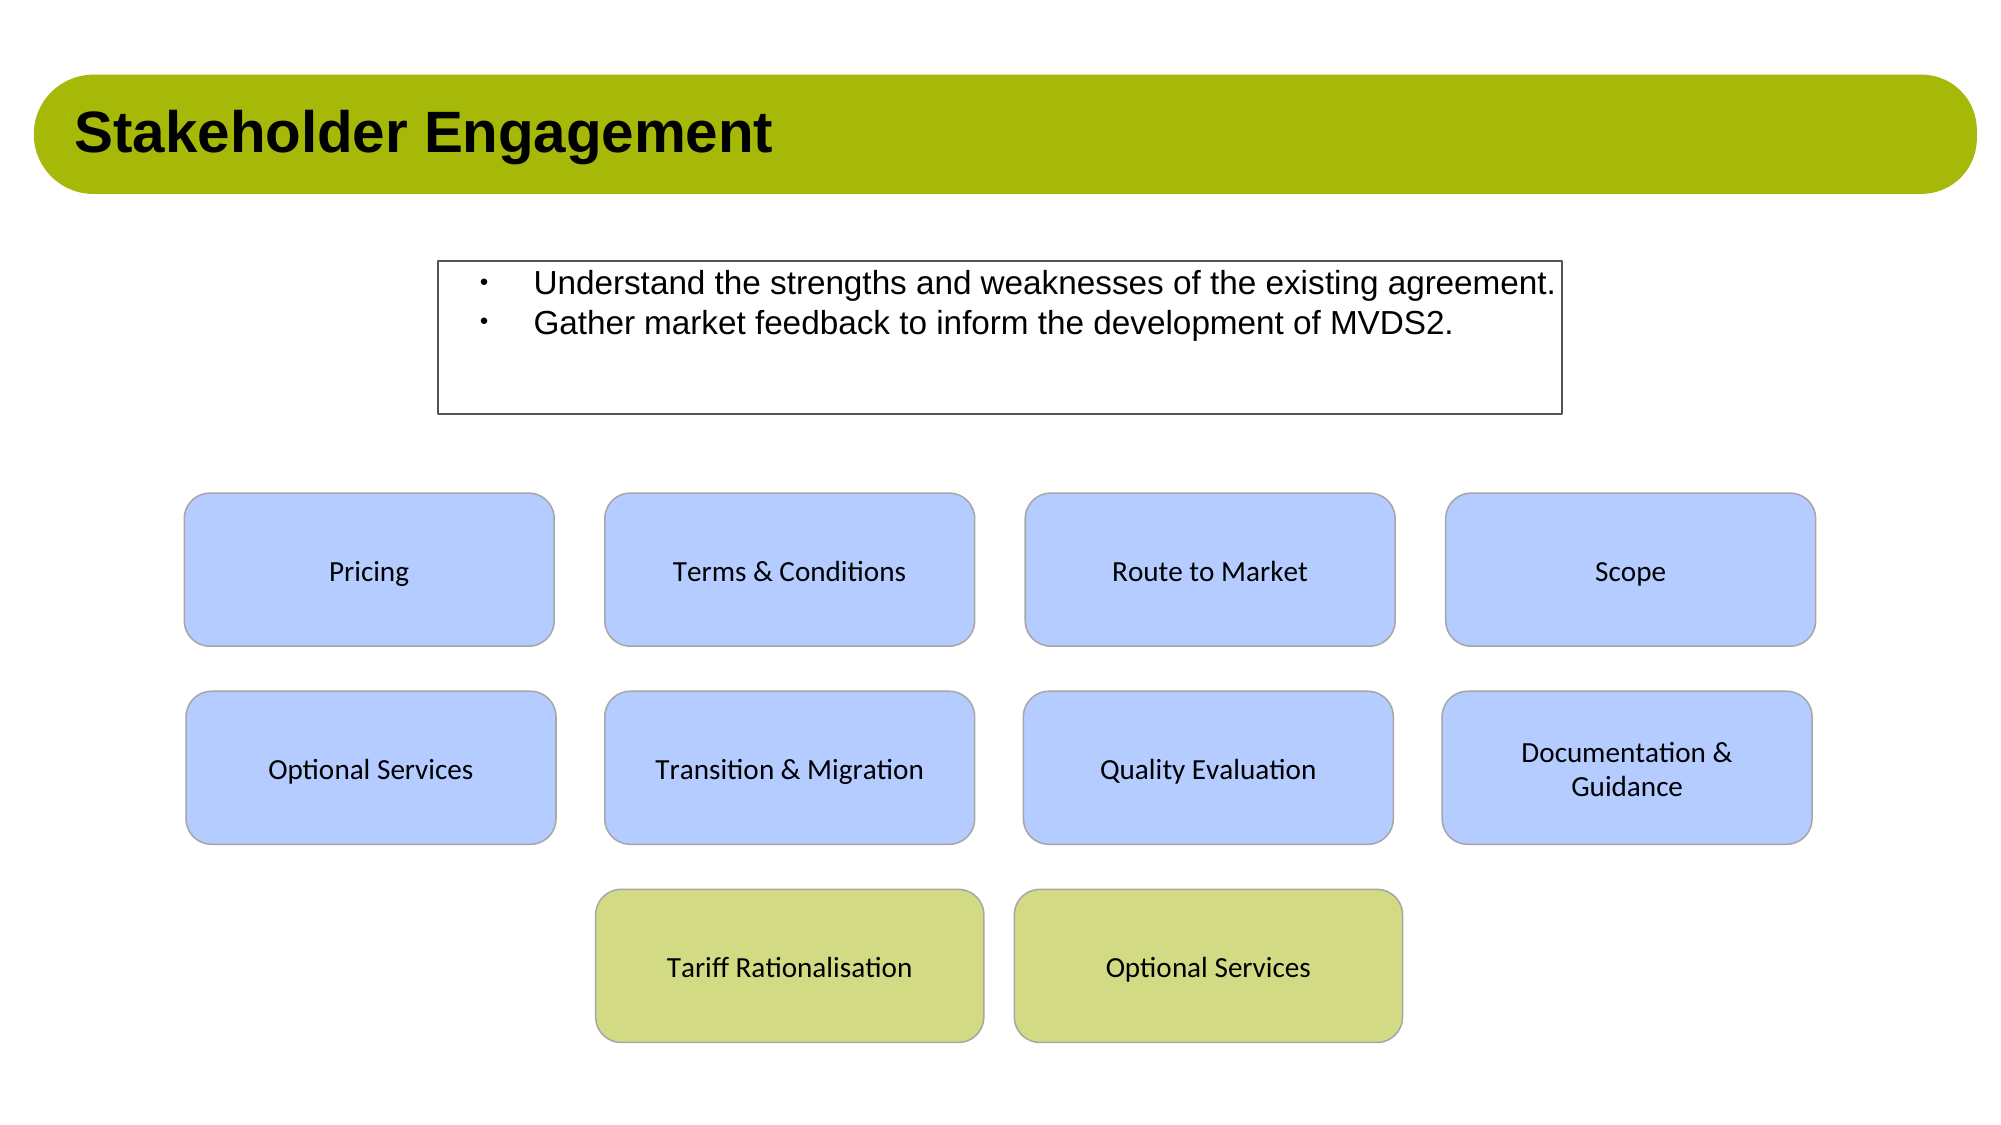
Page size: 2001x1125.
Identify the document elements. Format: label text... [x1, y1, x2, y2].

text_box Quality Evaluation [1023, 691, 1394, 845]
text_box Route to Market [1025, 493, 1396, 647]
text_box Tariff Rationalisation [595, 889, 984, 1043]
text_box Transition & Migration [604, 691, 975, 845]
text_box Optional Services [1014, 889, 1403, 1043]
text_box Pricing [184, 493, 555, 647]
title Stakeholder Engagement [74, 94, 1647, 182]
text_box Scope [1445, 493, 1816, 647]
text_box Documentation & Guidance [1442, 691, 1813, 845]
text_box Terms & Conditions [604, 493, 975, 647]
title Understand the strengths and weaknesses of the existing agreement. Gather market feedback to inform the development of MVDS2. [437, 260, 1563, 414]
text_box Optional Services [186, 691, 557, 845]
